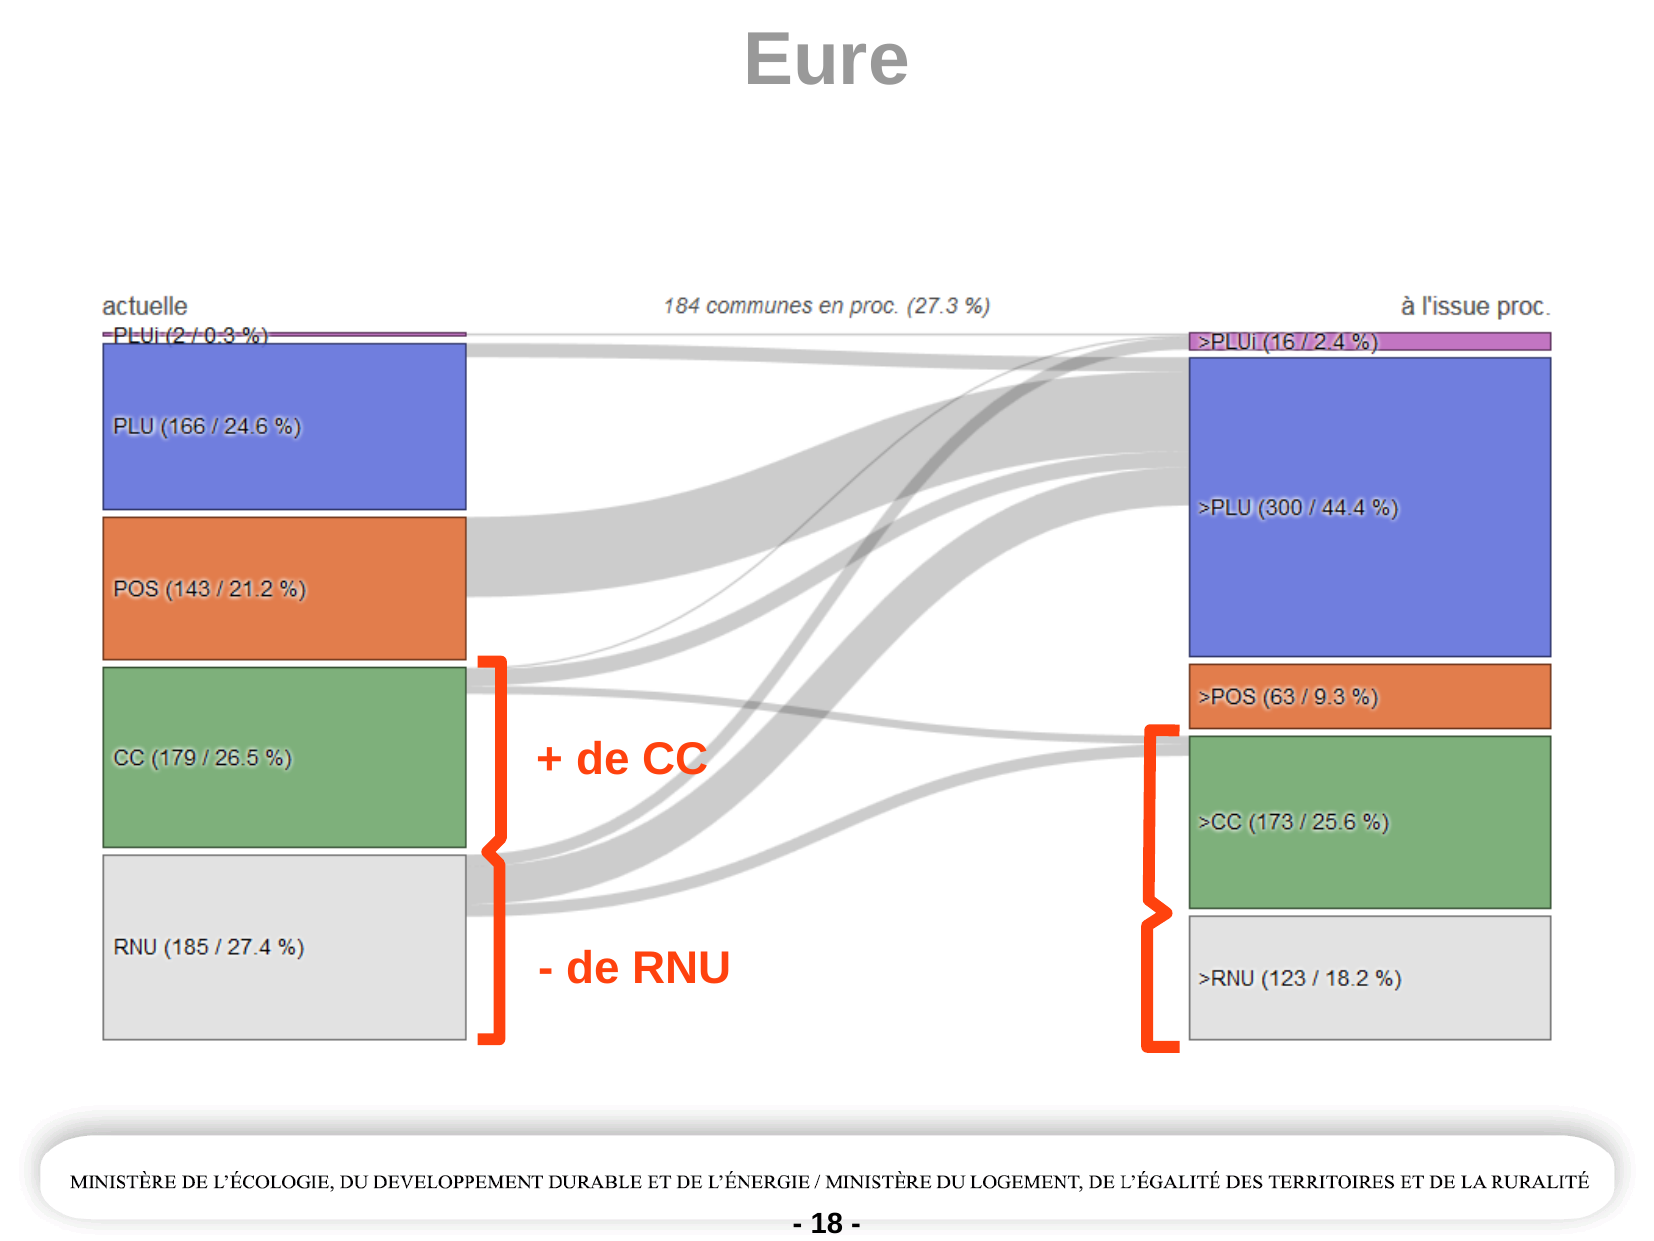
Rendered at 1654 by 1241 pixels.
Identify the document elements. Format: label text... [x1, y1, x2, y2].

title Eure [82, 0, 1571, 118]
text_box - de RNU [523, 934, 747, 1002]
text_box + de CC [522, 725, 724, 793]
picture [84, 276, 1569, 1058]
picture [0, 1087, 1654, 1241]
